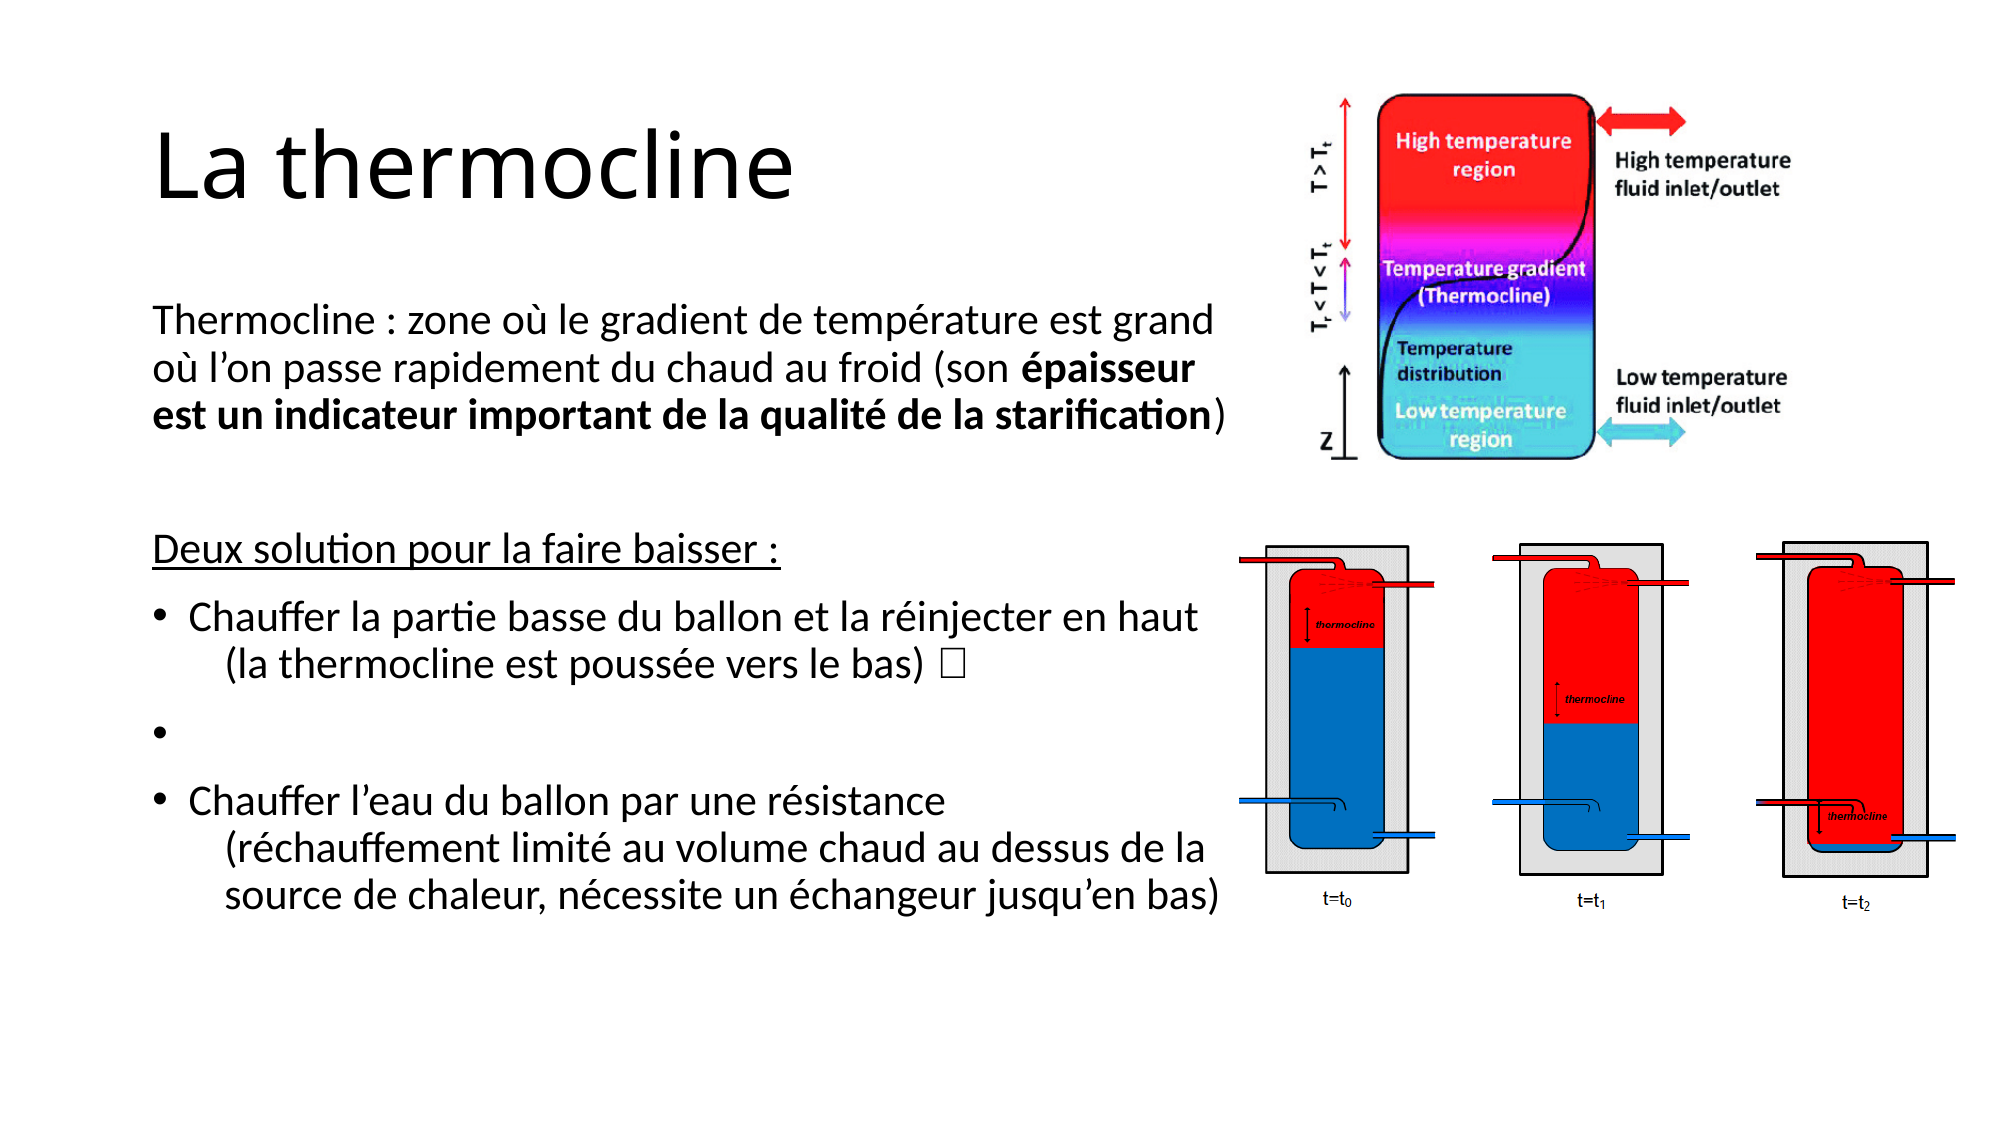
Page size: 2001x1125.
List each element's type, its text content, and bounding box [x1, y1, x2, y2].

picture [1229, 529, 1975, 920]
picture [1297, 86, 1806, 462]
title La thermocline [137, 59, 1863, 278]
list Thermocline : zone où le gradient de température est grand où l’on passe rapidement du chaud au froid (son épaisseur est un indicateur important de la qualité de la starification) Deux solution pour la faire baisser : Chauffer la partie basse du ballon et la réinjecter en haut (la thermocline est poussée vers le bas)  Chauffer l’eau du ballon par une résistance (réchauffement limité au volume chaud au dessus de la source de chaleur, nécessite un échangeur jusqu’en bas) [137, 289, 1245, 1004]
